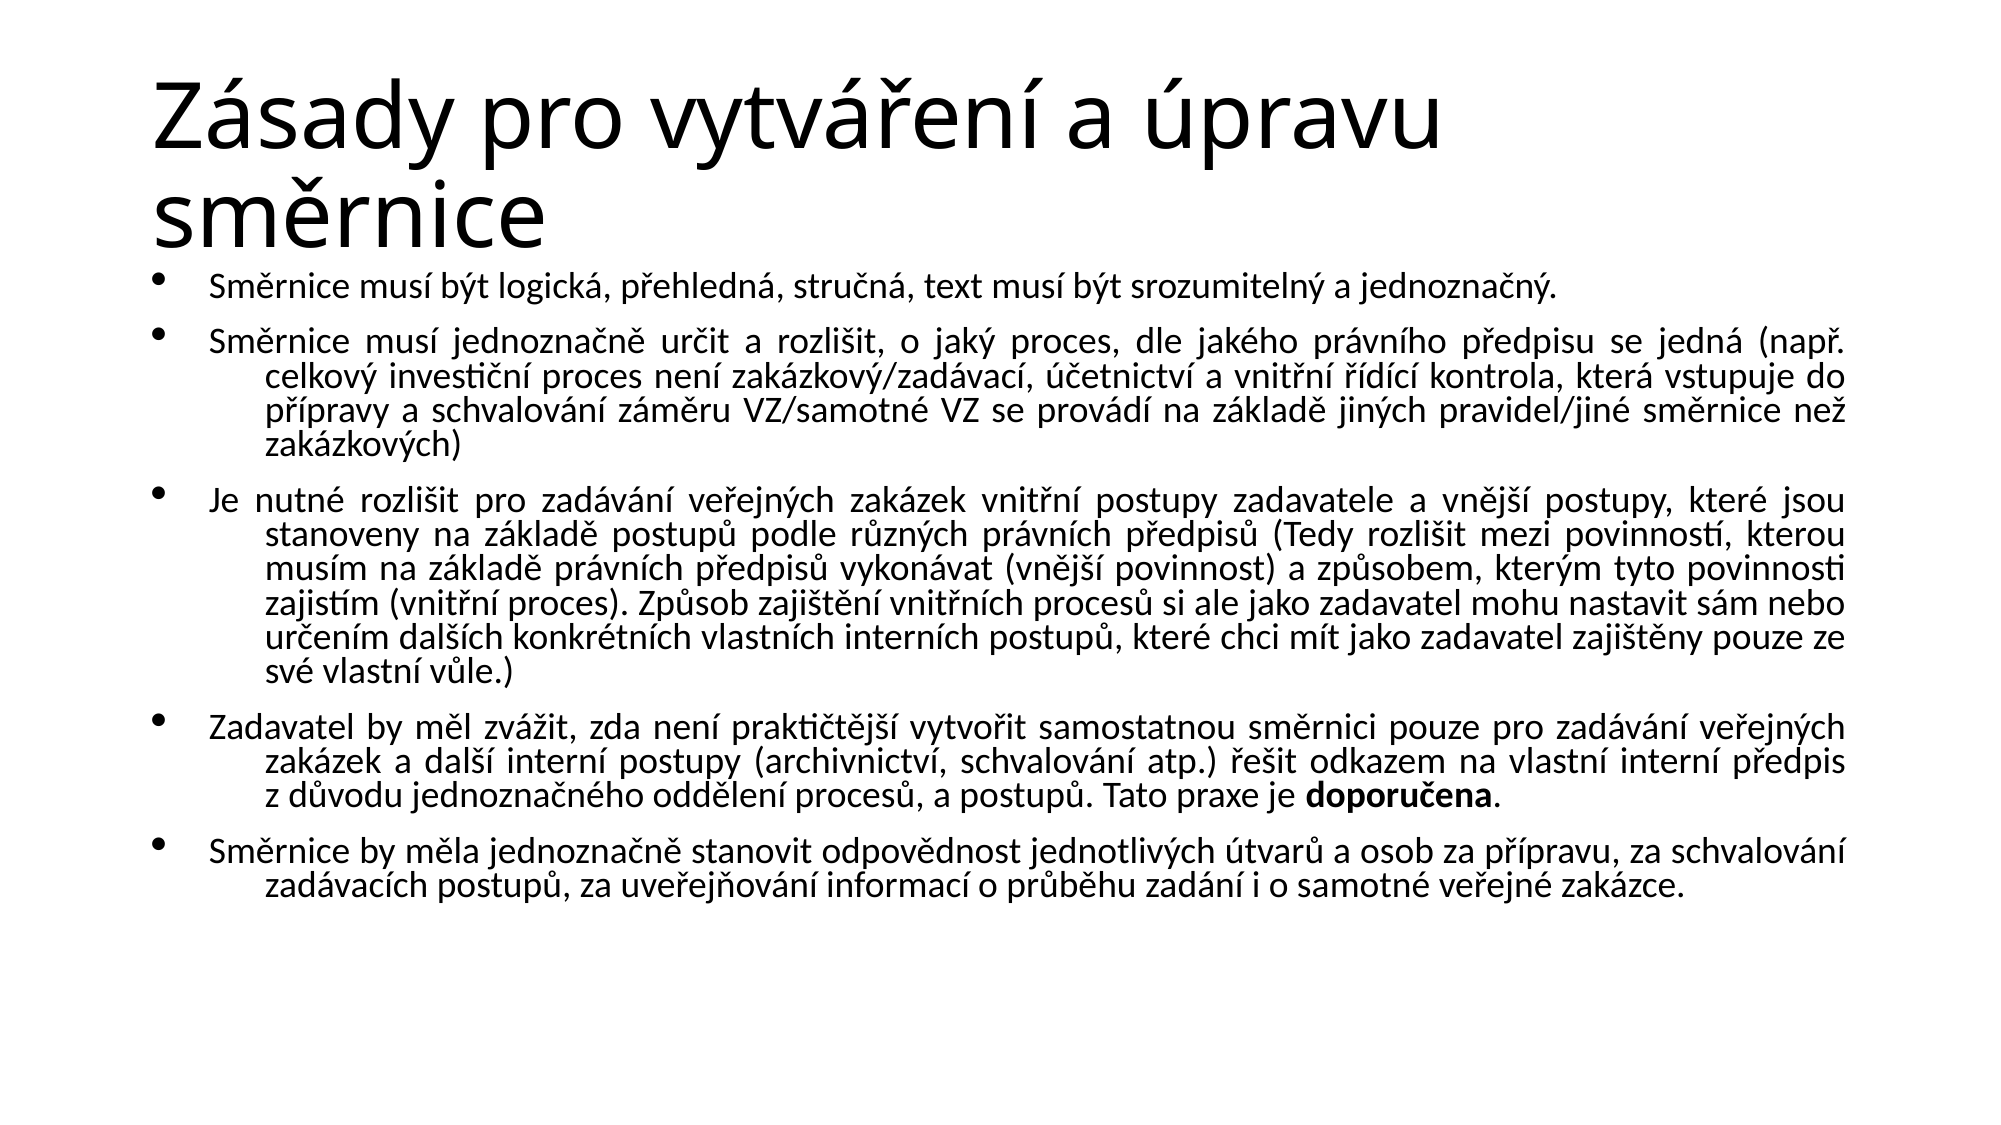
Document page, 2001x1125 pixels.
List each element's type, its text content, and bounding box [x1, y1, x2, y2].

title Zásady pro vytváření a úpravu směrnice [137, 59, 1863, 264]
list Směrnice musí být logická, přehledná, stručná, text musí být srozumitelný a jednoznačný. Směrnice musí jednoznačně určit a rozlišit, o jaký proces, dle jakého právního předpisu se jedná (např. celkový investiční proces není zakázkový/zadávací, účetnictví a vnitřní řídící kontrola, která vstupuje do přípravy a schvalování záměru VZ/samotné VZ se provádí na základě jiných pravidel/jiné směrnice než zakázkových) Je nutné rozlišit pro zadávání veřejných zakázek vnitřní postupy zadavatele a vnější postupy, které jsou stanoveny na základě postupů podle různých právních předpisů (Tedy rozlišit mezi povinností, kterou musím na základě právních předpisů vykonávat (vnější povinnost) a způsobem, kterým tyto povinnosti zajistím (vnitřní proces). Způsob zajištění vnitřních procesů si ale jako zadavatel mohu nastavit sám nebo určením dalších konkrétních vlastních interních postupů, které chci mít jako zadavatel zajištěny pouze ze své vlastní vůle.) Zadavatel by měl zvážit, zda není praktičtější vytvořit samostatnou směrnici pouze pro zadávání veřejných zakázek a další interní postupy (archivnictví, schvalování atp.) řešit odkazem na vlastní interní předpis z důvodu jednoznačného oddělení procesů, a postupů. Tato praxe je doporučena. Směrnice by měla jednoznačně stanovit odpovědnost jednotlivých útvarů a osob za přípravu, za schvalování zadávacích postupů, za uveřejňování informací o průběhu zadání i o samotné veřejné zakázce. [137, 264, 1863, 1066]
